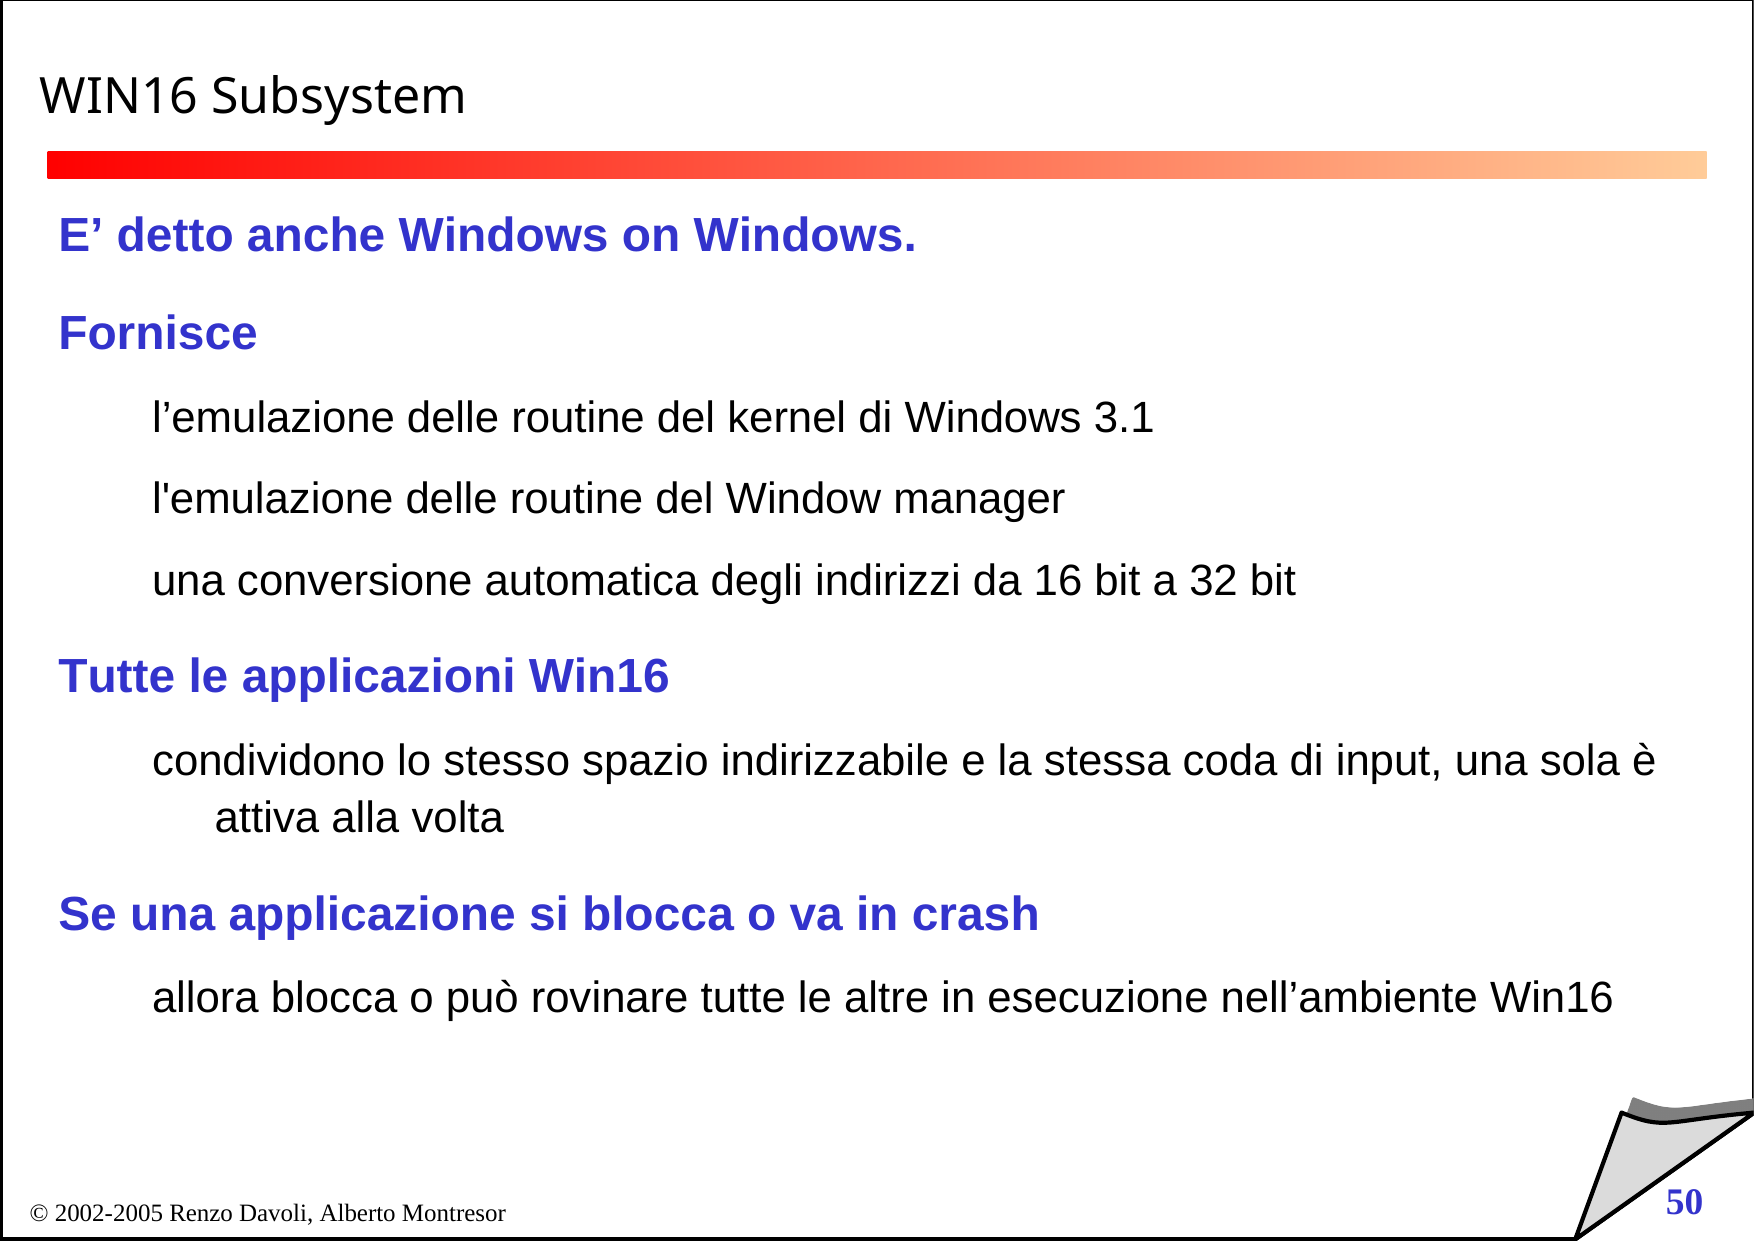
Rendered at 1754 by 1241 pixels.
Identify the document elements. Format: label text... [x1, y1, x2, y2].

list E’ detto anche Windows on Windows. Fornisce l’emulazione delle routine del kernel di Windows 3.1 l'emulazione delle routine del Window manager una conversione automatica degli indirizzi da 16 bit a 32 bit Tutte le applicazioni Win16 condividono lo stesso spazio indirizzabile e la stessa coda di input, una sola è attiva alla volta Se una applicazione si blocca o va in crash allora blocca o può rovinare tutte le altre in esecuzione nell’ambiente Win16 [58, 206, 1695, 1170]
title WIN16 Subsystem [40, 57, 1713, 136]
